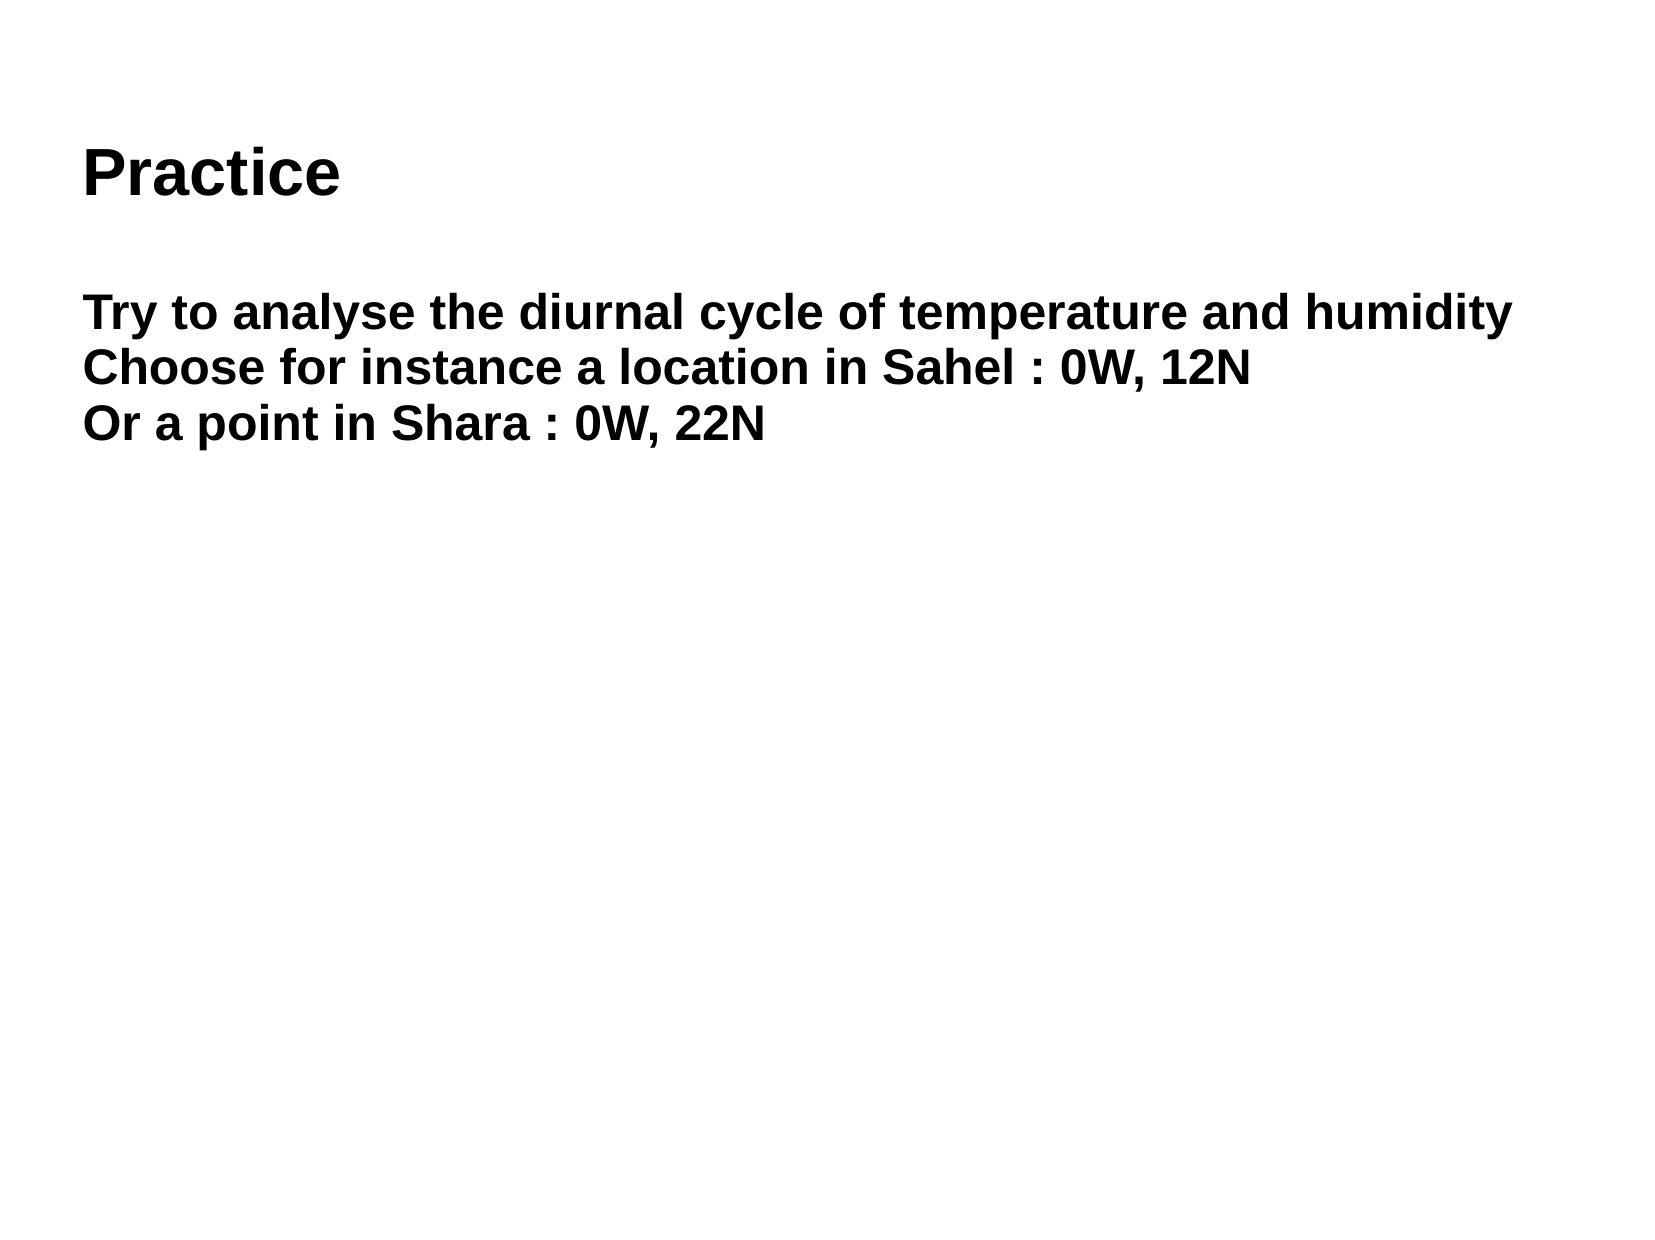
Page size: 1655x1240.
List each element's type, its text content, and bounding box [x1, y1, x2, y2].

text_box Practice Try to analyse the diurnal cycle of temperature and humidity Choose for instance a location in Sahel : 0W, 12N Or a point in Shara : 0W, 22N [67, 127, 1530, 459]
